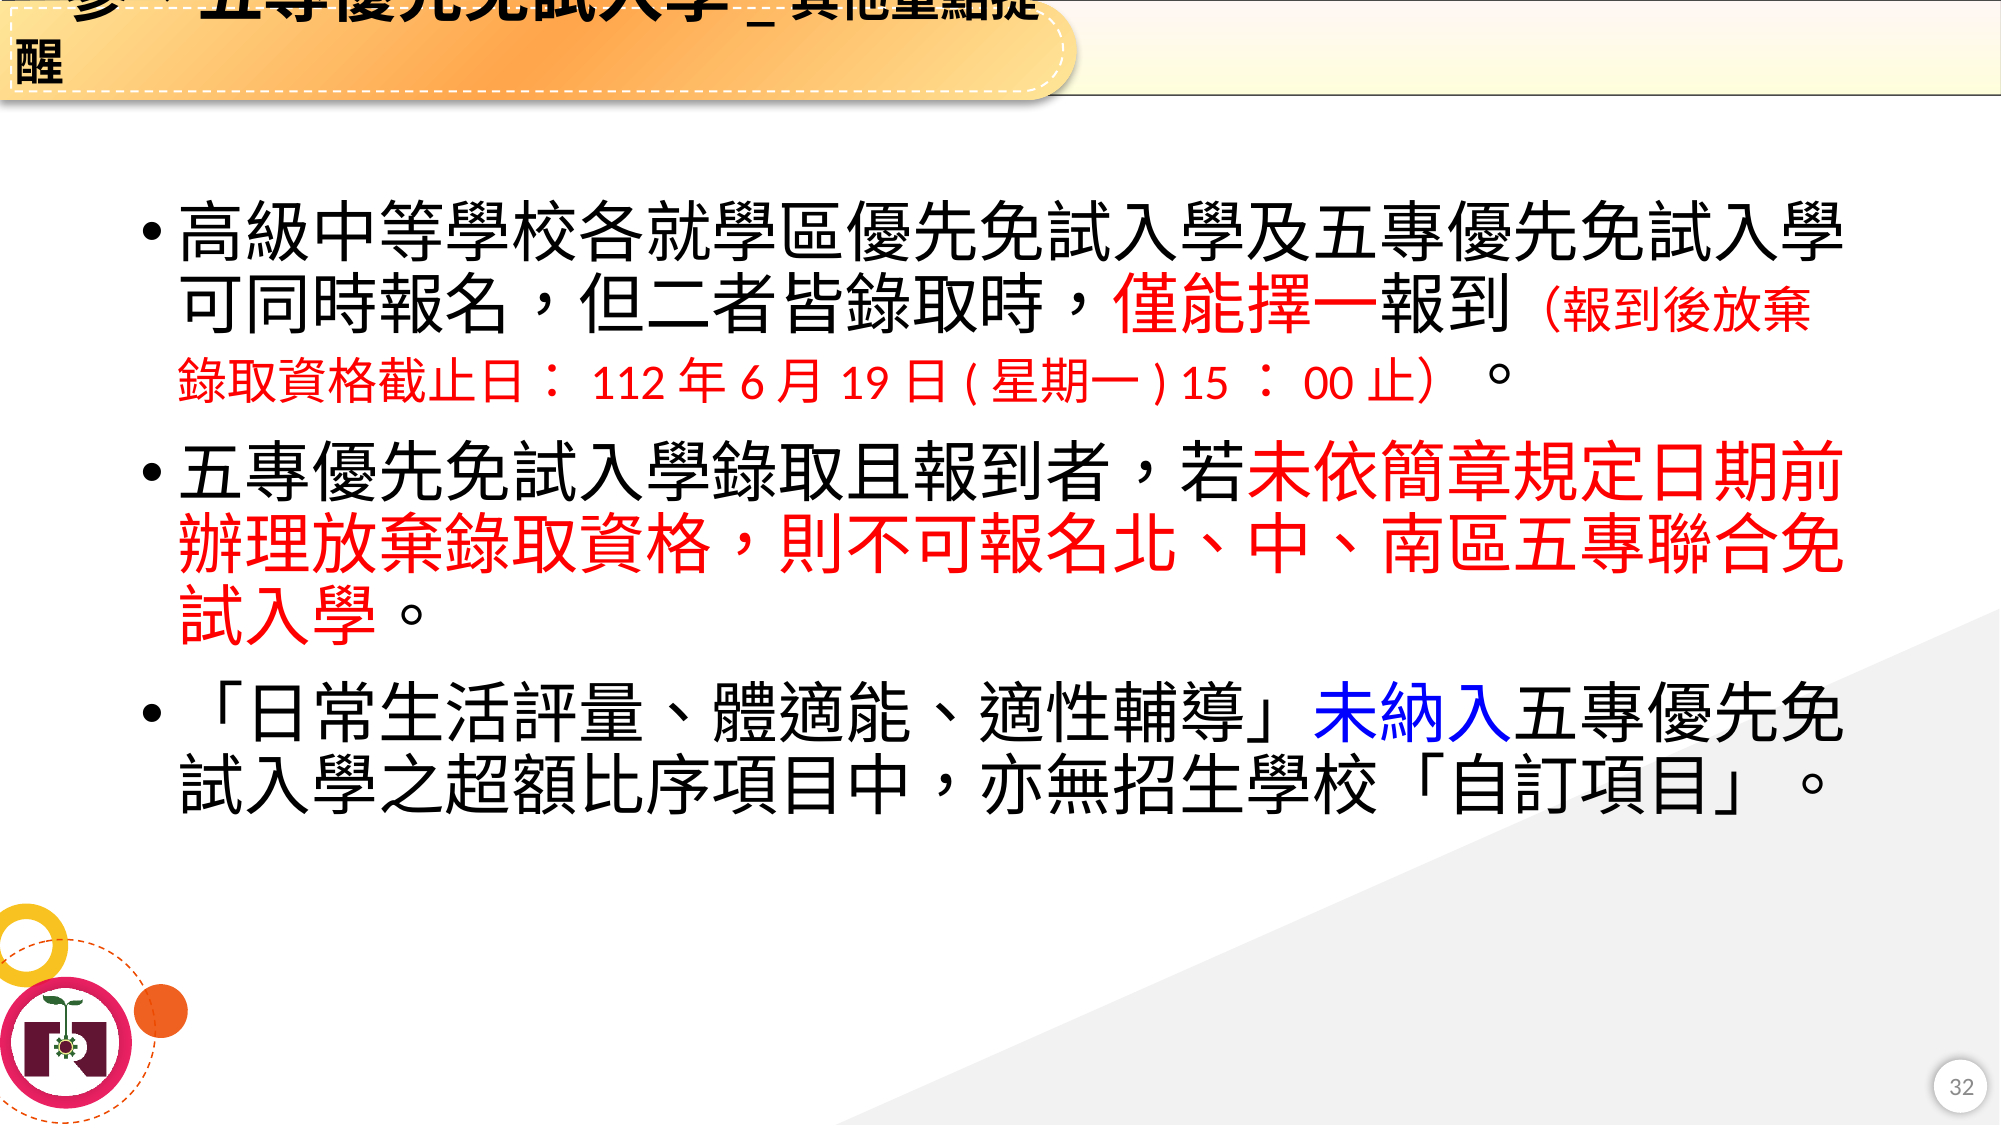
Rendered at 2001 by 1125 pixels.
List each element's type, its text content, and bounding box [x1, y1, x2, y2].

text_box 高級中等學校各就學區優先免試入學及五專優先免試入學可同時報名，但二者皆錄取時，僅能擇一報到（報到後放棄錄取資格截止日：112年6月19日(星期一) 15：00止）。 五專優先免試入學錄取且報到者，若未依簡章規定日期前辦理放棄錄取資格，則不可報名北、中、南區五專聯合免試入學。 「日常生活評量、體適能、適性輔導」未納入五專優先免試入學之超額比序項目中，亦無招生學校「自訂項目」。 [125, 191, 1875, 934]
picture [11, 988, 119, 1096]
text_box 參、五專優先免試入學_其他重點提醒 [0, 0, 1077, 106]
